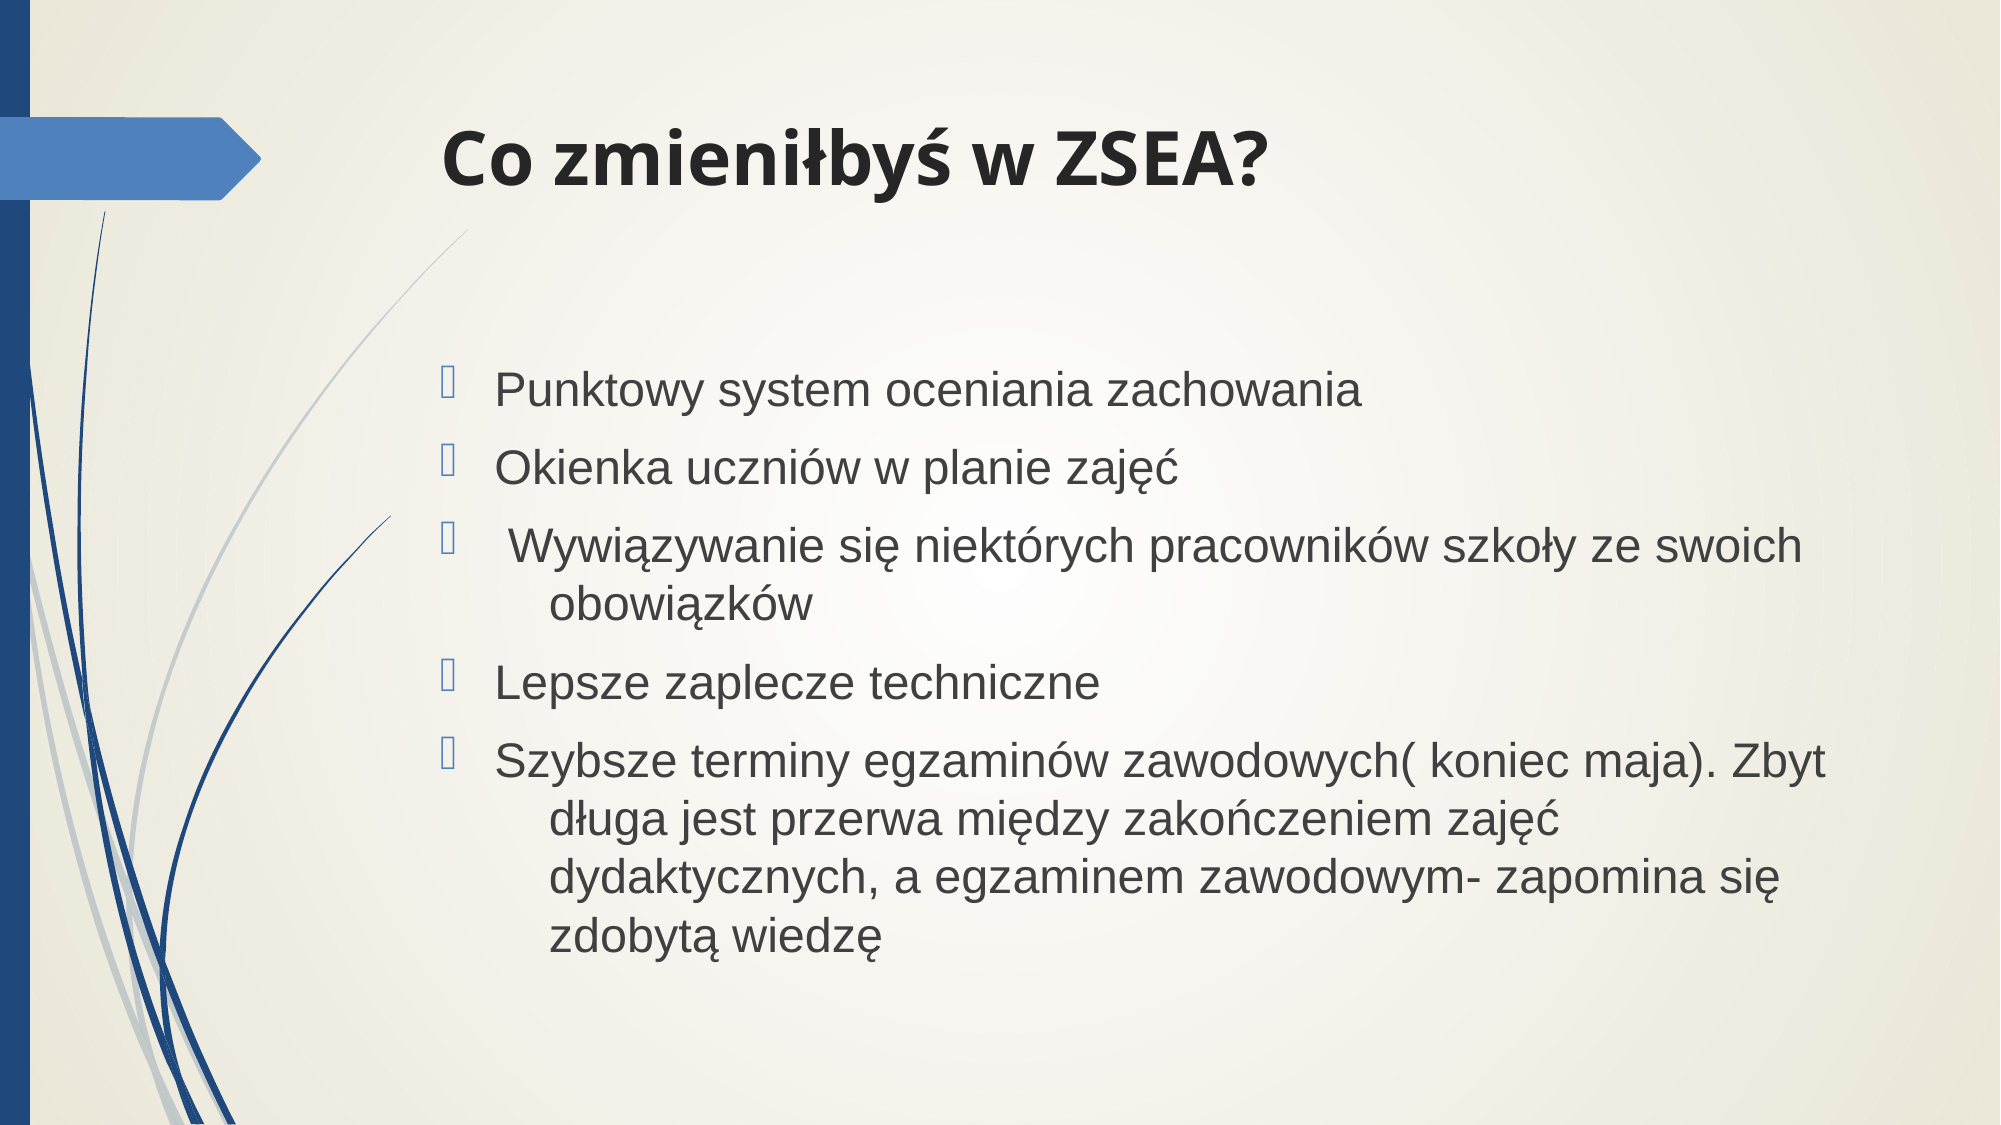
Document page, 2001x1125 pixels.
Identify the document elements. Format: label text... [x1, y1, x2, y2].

list Punktowy system oceniania zachowania Okienka uczniów w planie zajęć Wywiązywanie się niektórych pracowników szkoły ze swoich obowiązków Lepsze zaplecze techniczne Szybsze terminy egzaminów zawodowych( koniec maja). Zbyt długa jest przerwa między zakończeniem zajęć dydaktycznych, a egzaminem zawodowym- zapomina się zdobytą wiedzę [424, 350, 1888, 970]
title Co zmieniłbyś w ZSEA? [425, 102, 1888, 313]
